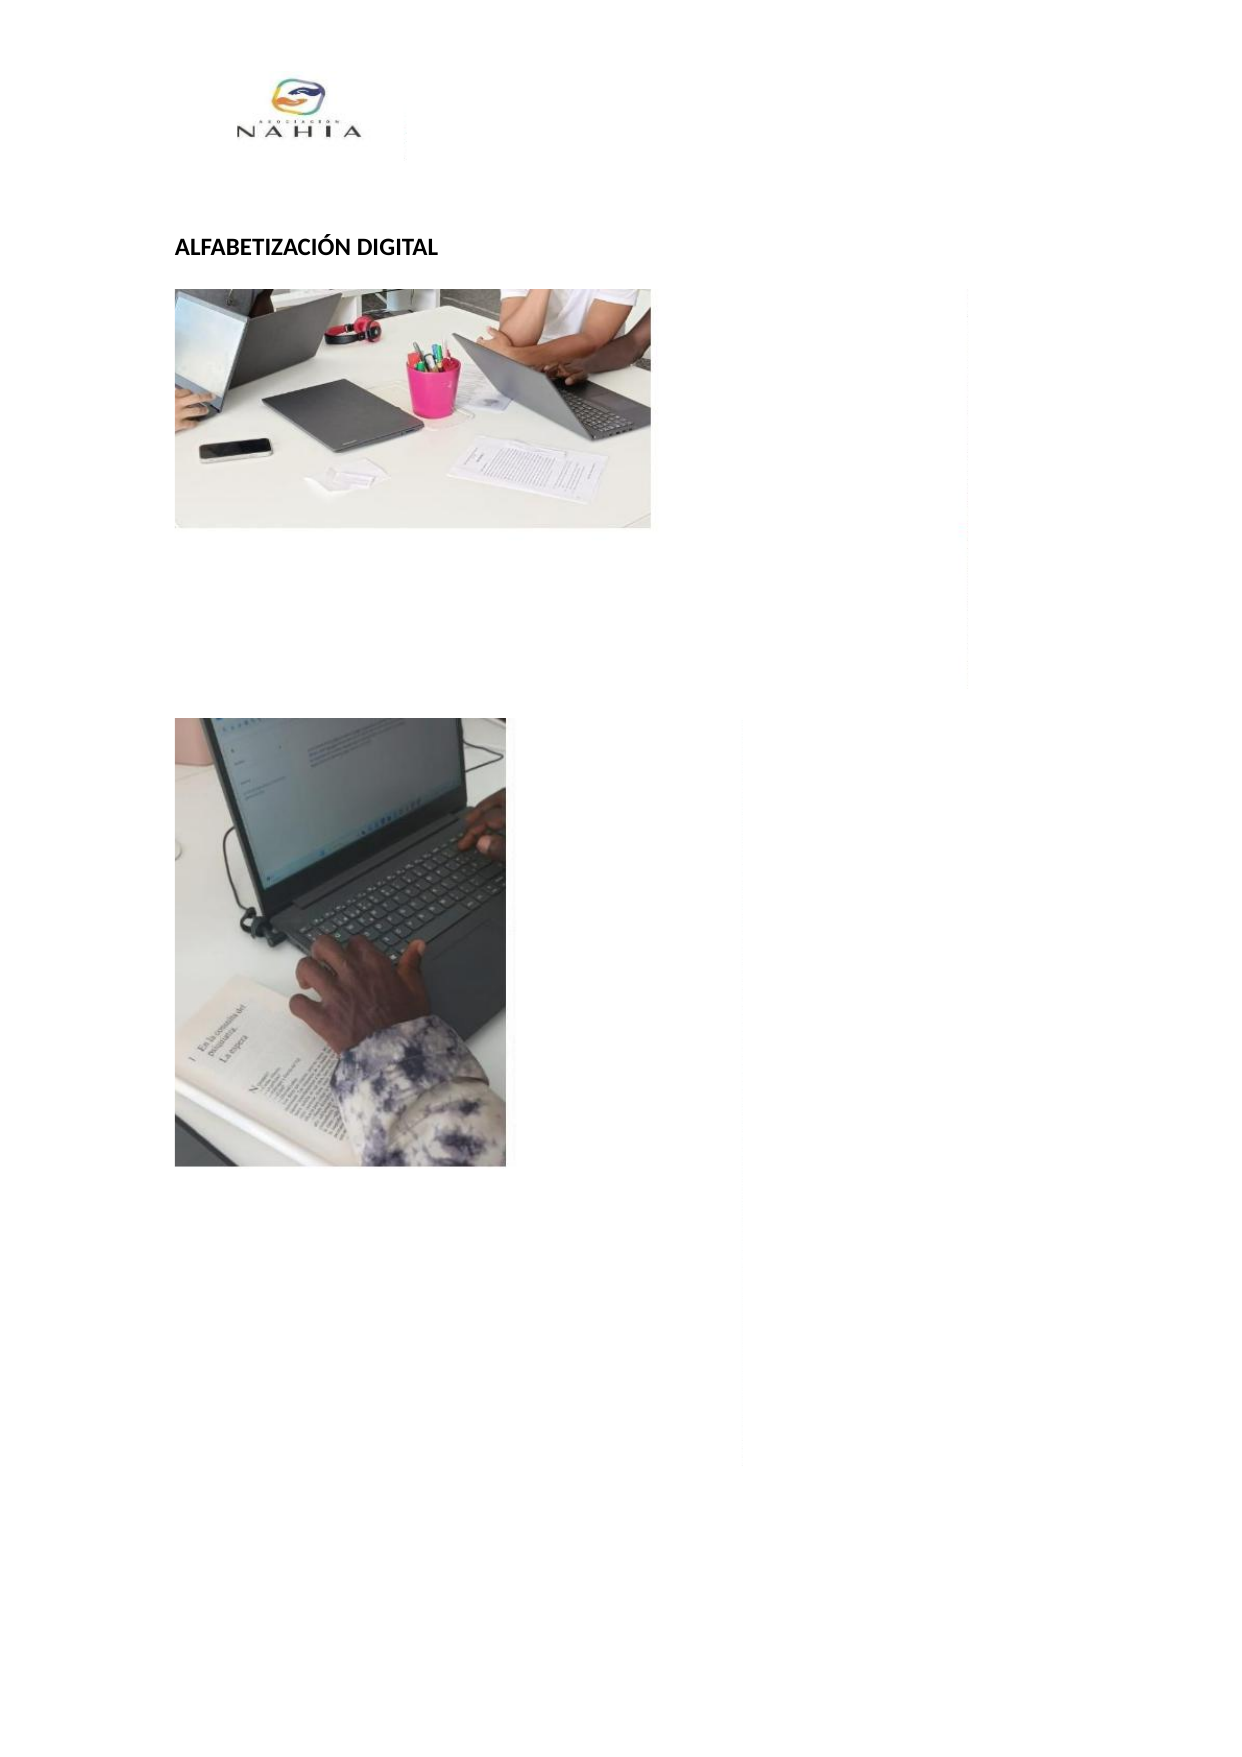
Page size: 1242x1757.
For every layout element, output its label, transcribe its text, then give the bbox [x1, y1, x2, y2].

text_box [236, 71, 407, 164]
text_box [174, 718, 743, 1467]
text_box [174, 289, 969, 689]
text_box ALFABETIZACIÓN DIGITAL [175, 229, 467, 261]
